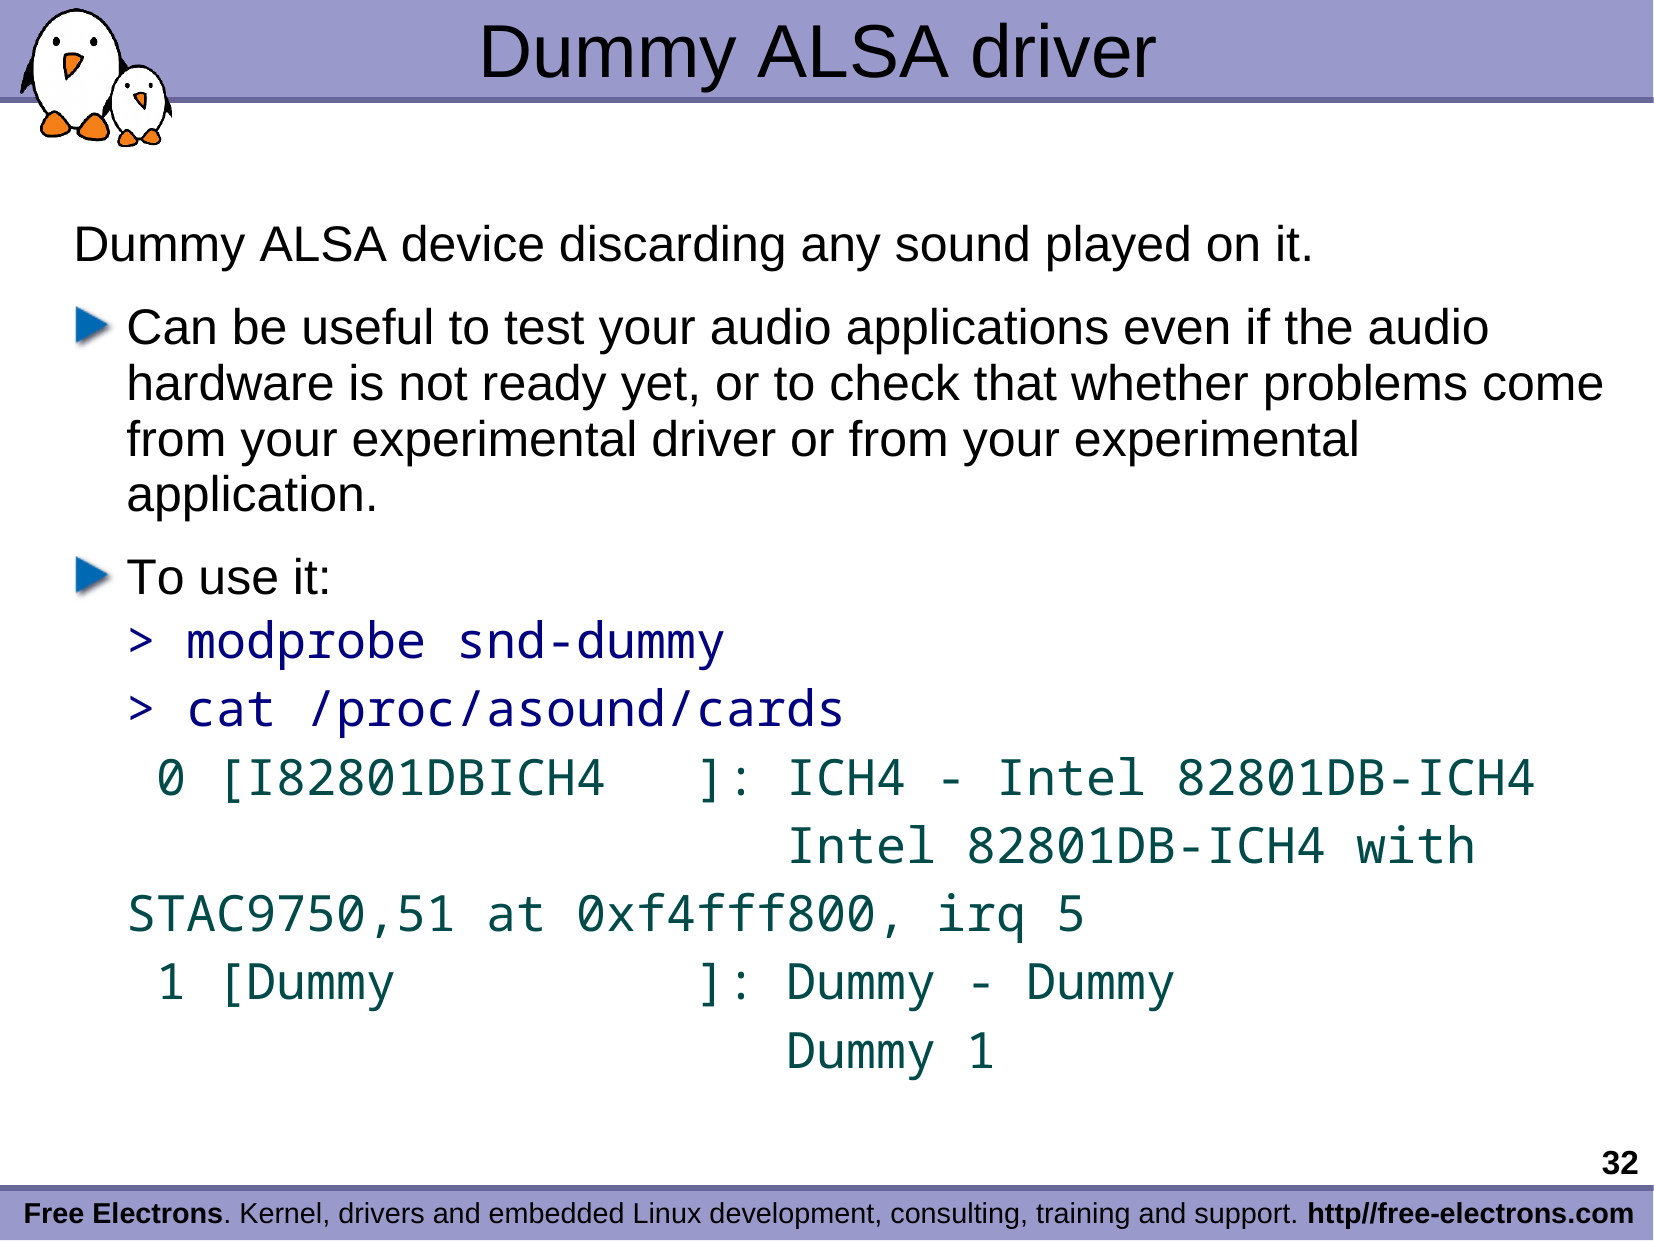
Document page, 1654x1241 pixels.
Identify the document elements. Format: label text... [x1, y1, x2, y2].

picture [20, 8, 172, 147]
list Dummy ALSA device discarding any sound played on it. Can be useful to test your audio applications even if the audio hardware is not ready yet, or to check that whether problems come from your experimental driver or from your experimental application. To use it: > modprobe snd-dummy > cat /proc/asound/cards 0 [I82801DBICH4 ]: ICH4 - Intel 82801DB-ICH4 Intel 82801DB-ICH4 with STAC9750,51 at 0xf4fff800, irq 5 1 [Dummy ]: Dummy - Dummy Dummy 1 [55, 216, 1626, 1066]
title Dummy ALSA driver [73, 0, 1564, 104]
